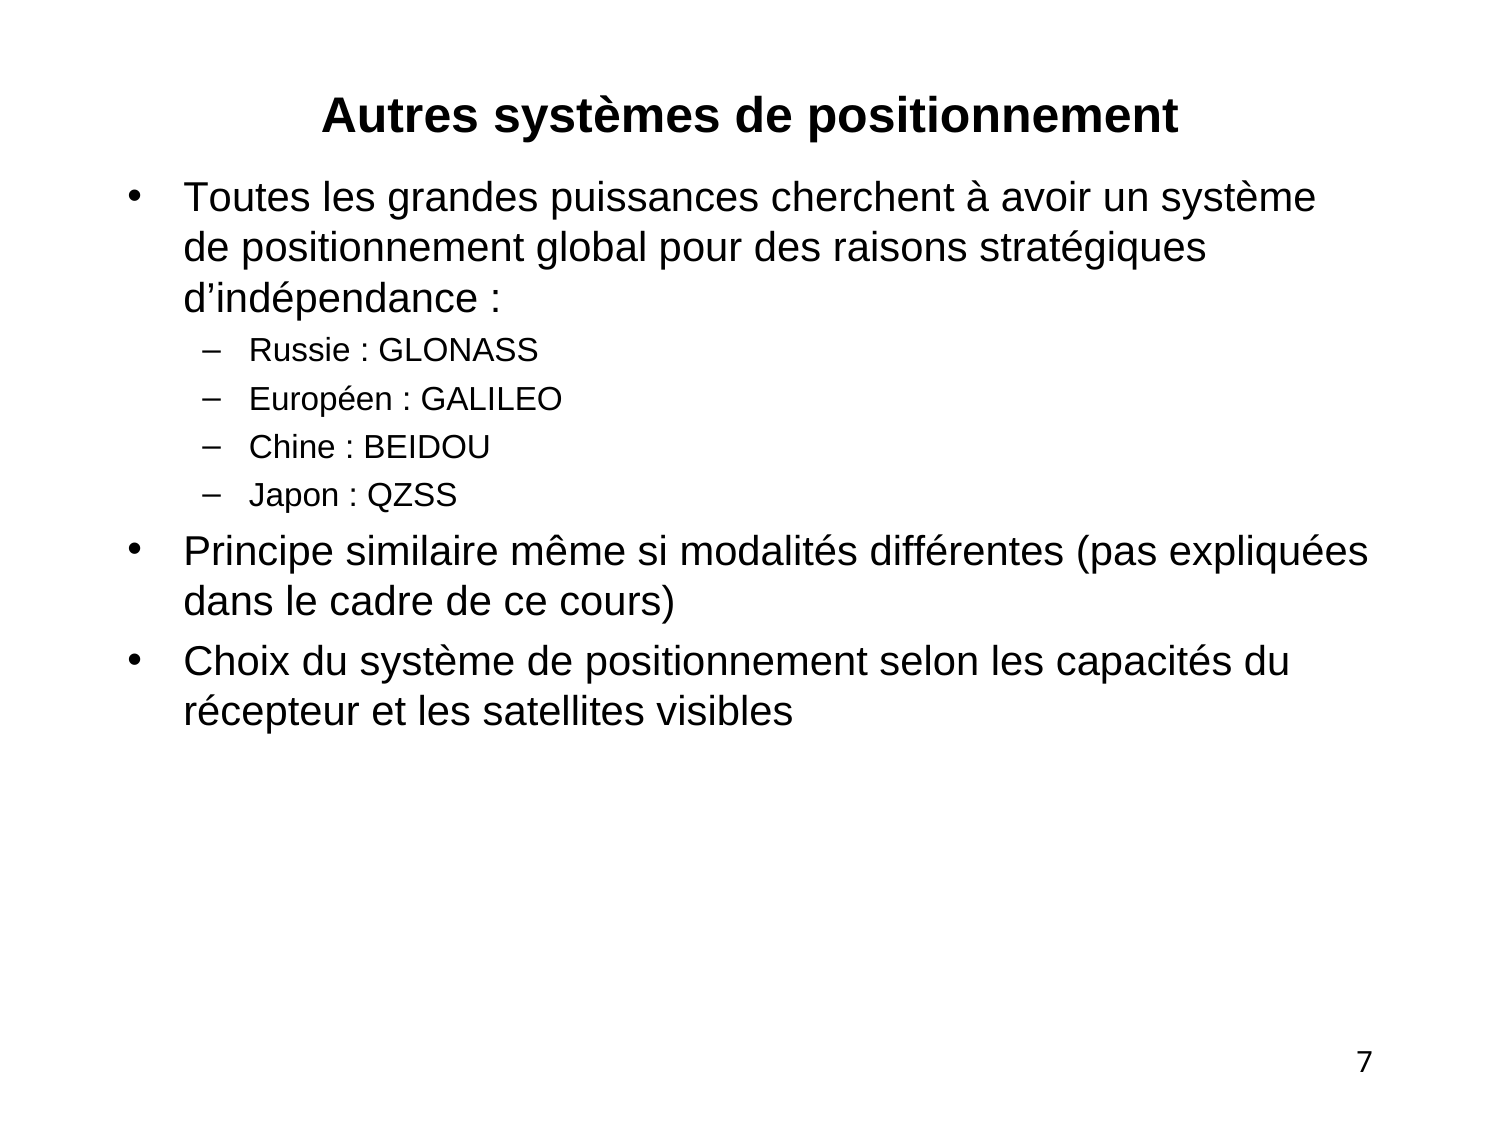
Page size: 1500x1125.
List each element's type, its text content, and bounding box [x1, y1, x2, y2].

title Autres systèmes de positionnement [112, 68, 1388, 157]
text_box <numéro> [1341, 1036, 1500, 1111]
list Toutes les grandes puissances cherchent à avoir un système de positionnement global pour des raisons stratégiques d’indépendance : Russie : GLONASS Européen : GALILEO Chine : BEIDOU Japon : QZSS Principe similaire même si modalités différentes (pas expliquées dans le cadre de ce cours) Choix du système de positionnement selon les capacités du récepteur et les satellites visibles [112, 162, 1388, 1013]
